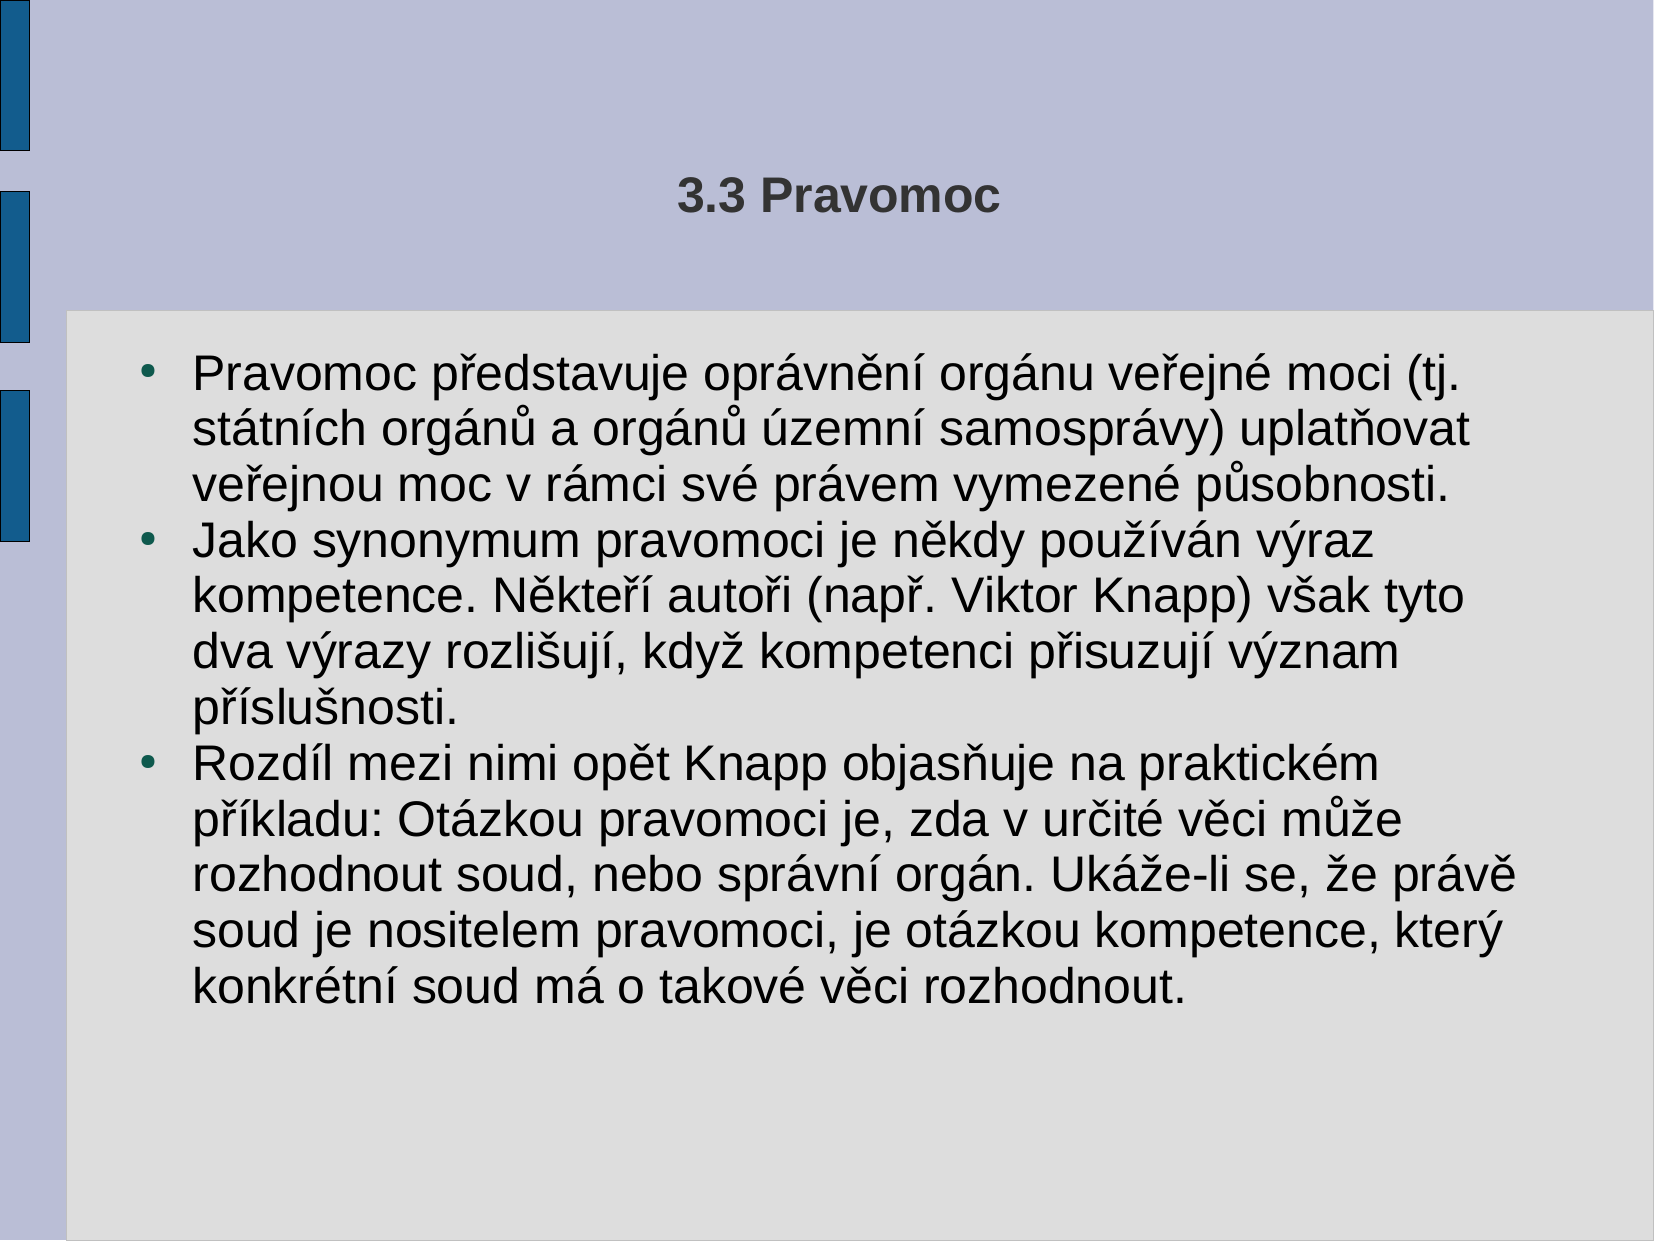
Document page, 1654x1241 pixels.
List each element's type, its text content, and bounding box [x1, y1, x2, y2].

title 3.3 Pravomoc [121, 91, 1534, 299]
list Pravomoc představuje oprávnění orgánu veřejné moci (tj. státních orgánů a orgánů územní samosprávy) uplatňovat veřejnou moc v rámci své právem vymezené působnosti. Jako synonymum pravomoci je někdy používán výraz kompetence. Někteří autoři (např. Viktor Knapp) však tyto dva výrazy rozlišují, když kompetenci přisuzují význam příslušnosti. Rozdíl mezi nimi opět Knapp objasňuje na praktickém příkladu: Otázkou pravomoci je, zda v určité věci může rozhodnout soud, nebo správní orgán. Ukáže-li se, že právě soud je nositelem pravomoci, je otázkou kompetence, který konkrétní soud má o takové věci rozhodnout. [121, 344, 1534, 1127]
